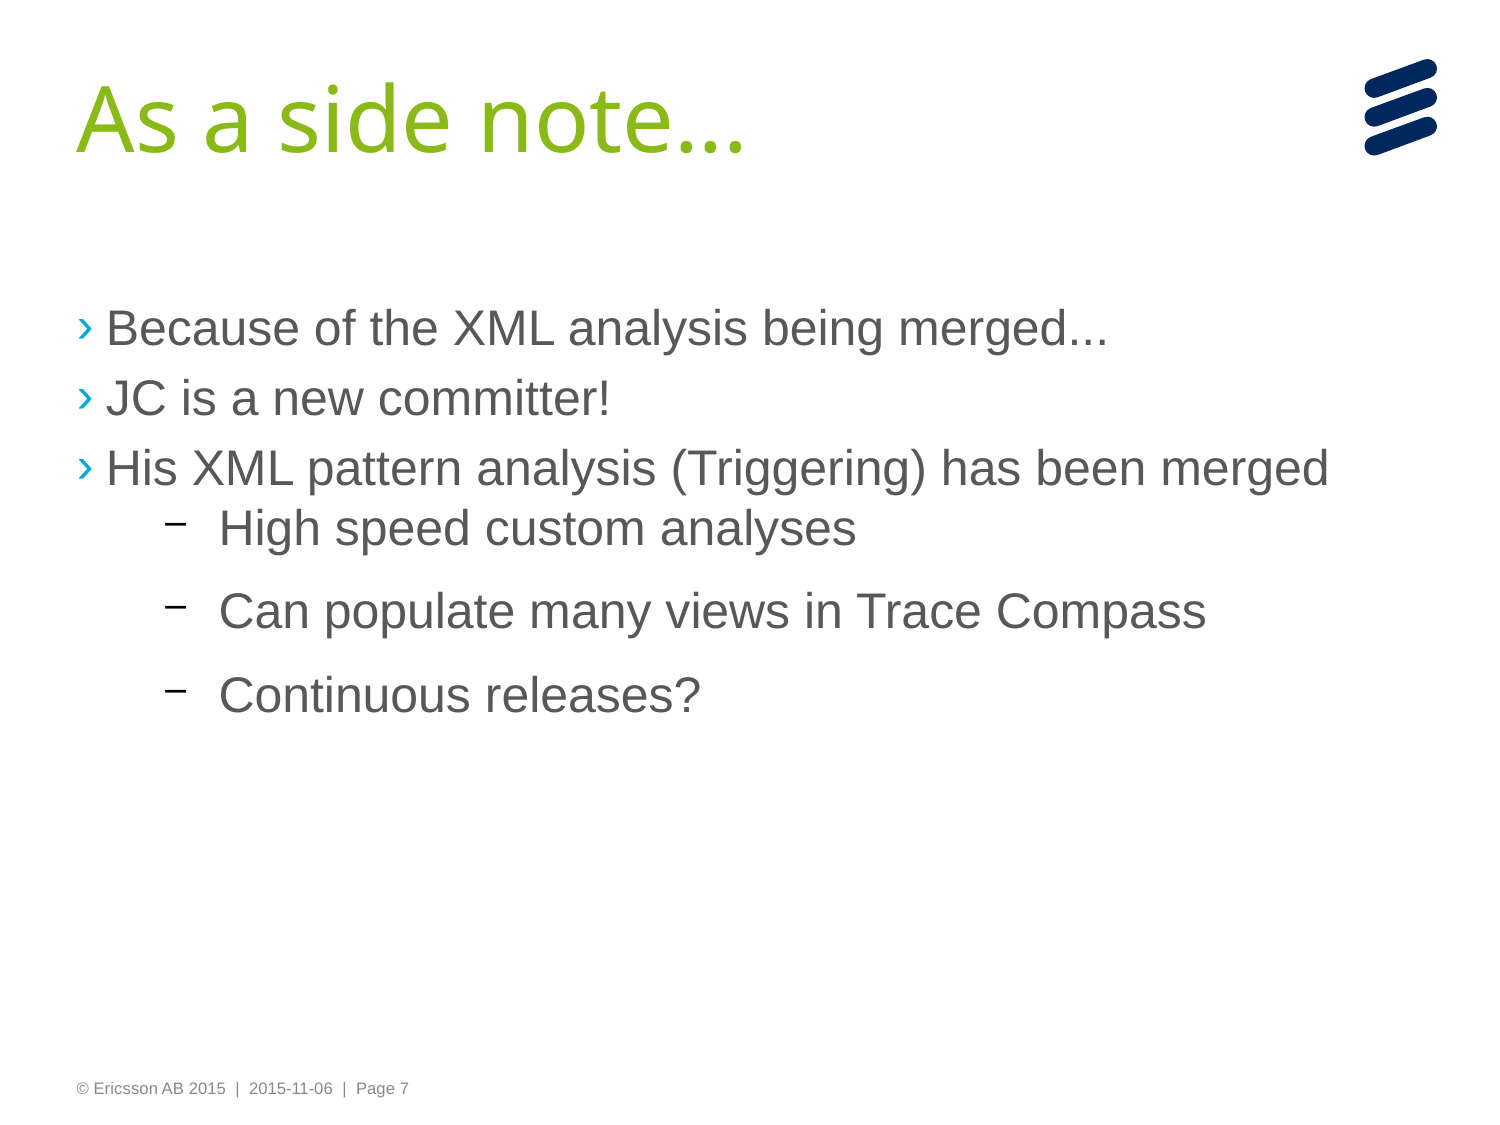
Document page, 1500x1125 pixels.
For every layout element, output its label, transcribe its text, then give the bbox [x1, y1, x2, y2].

list Because of the XML analysis being merged... JC is a new committer! His XML pattern analysis (Triggering) has been merged High speed custom analyses Can populate many views in Trace Compass Continuous releases? [65, 295, 1436, 928]
title As a side note... [64, 39, 1294, 218]
